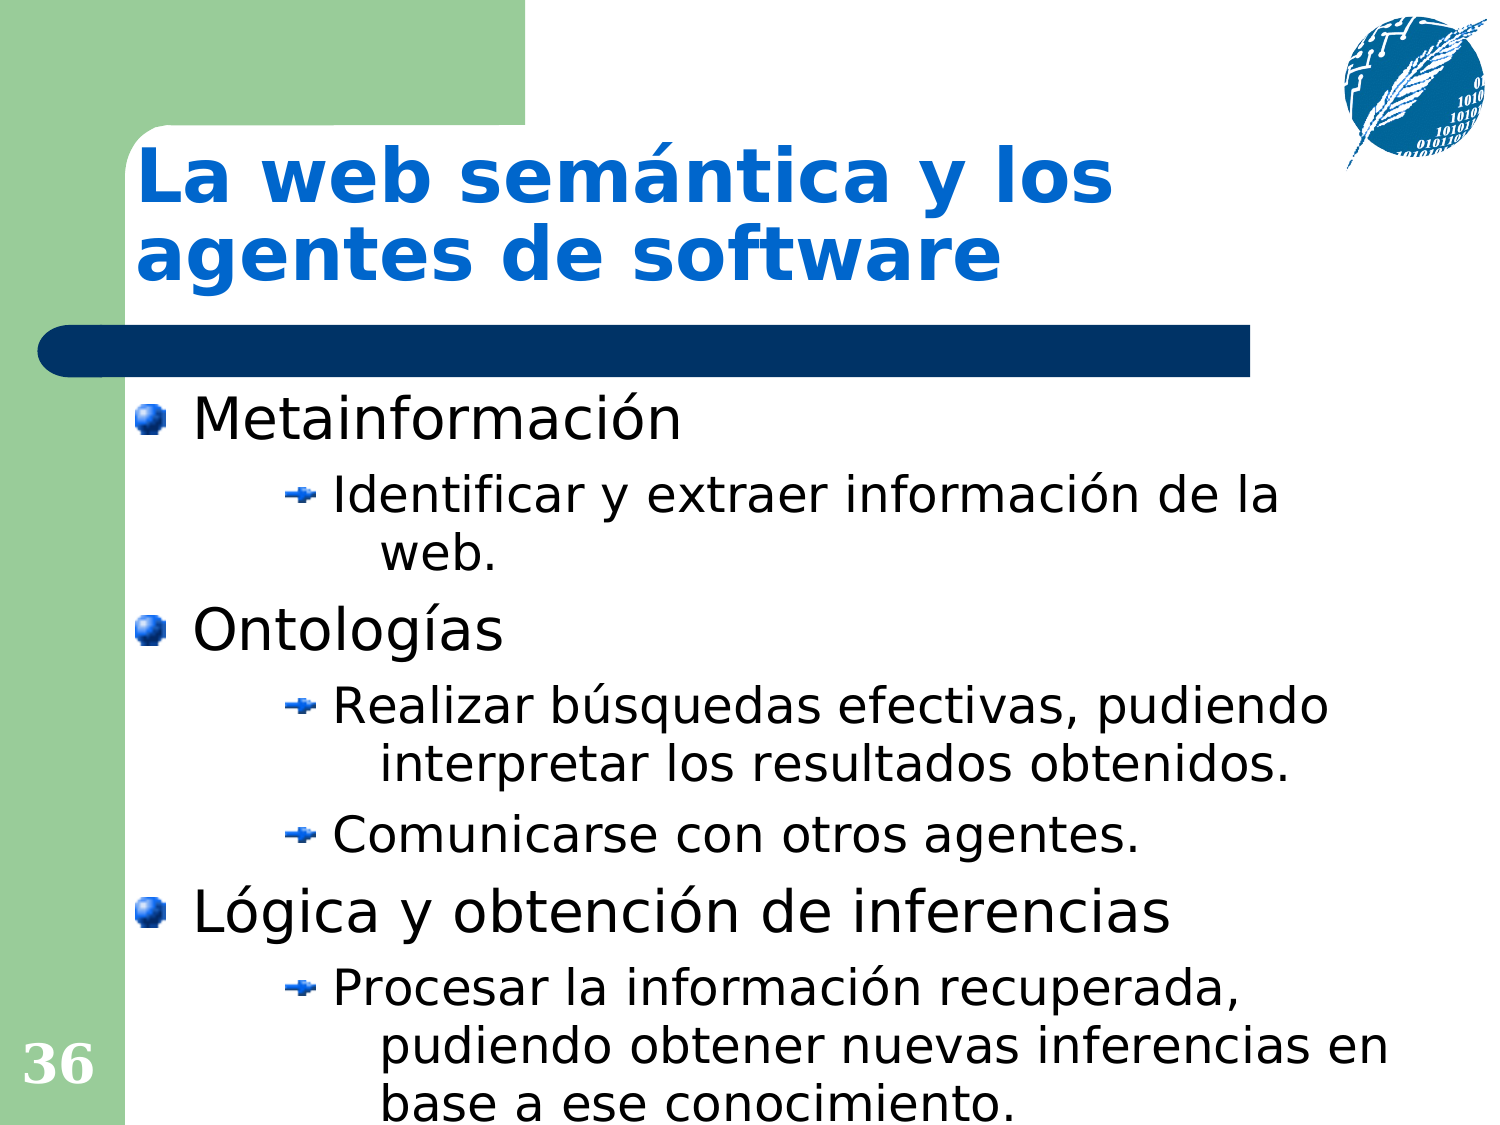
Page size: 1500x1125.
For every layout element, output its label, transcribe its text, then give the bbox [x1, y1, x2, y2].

picture [1427, 138, 1431, 148]
title La web semántica y los agentes de software [135, 135, 1412, 301]
picture [1436, 127, 1450, 136]
picture [1341, 15, 1487, 172]
list Metainformación Identificar y extraer información de la web. Ontologías Realizar búsquedas efectivas, pudiendo interpretar los resultados obtenidos. Comunicarse con otros agentes. Lógica y obtención de inferencias Procesar la información recuperada, pudiendo obtener nuevas inferencias en base a ese conocimiento. [135, 385, 1398, 1122]
picture [1416, 140, 1425, 149]
picture [1433, 139, 1440, 147]
